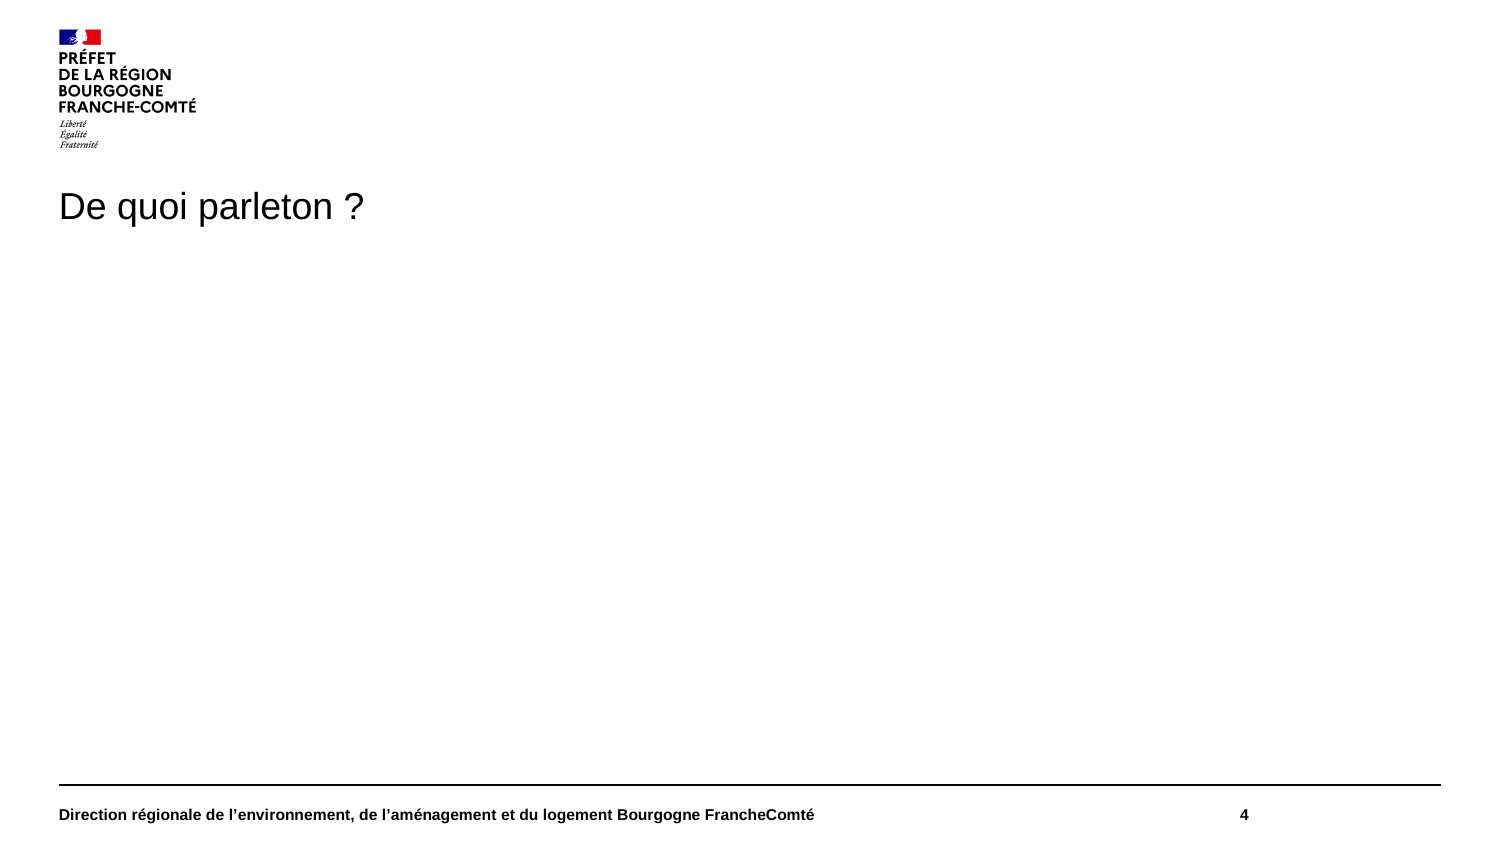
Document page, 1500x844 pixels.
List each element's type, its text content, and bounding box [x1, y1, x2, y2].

title De quoi parleton ? [59, 147, 1441, 266]
picture [59, 29, 196, 147]
